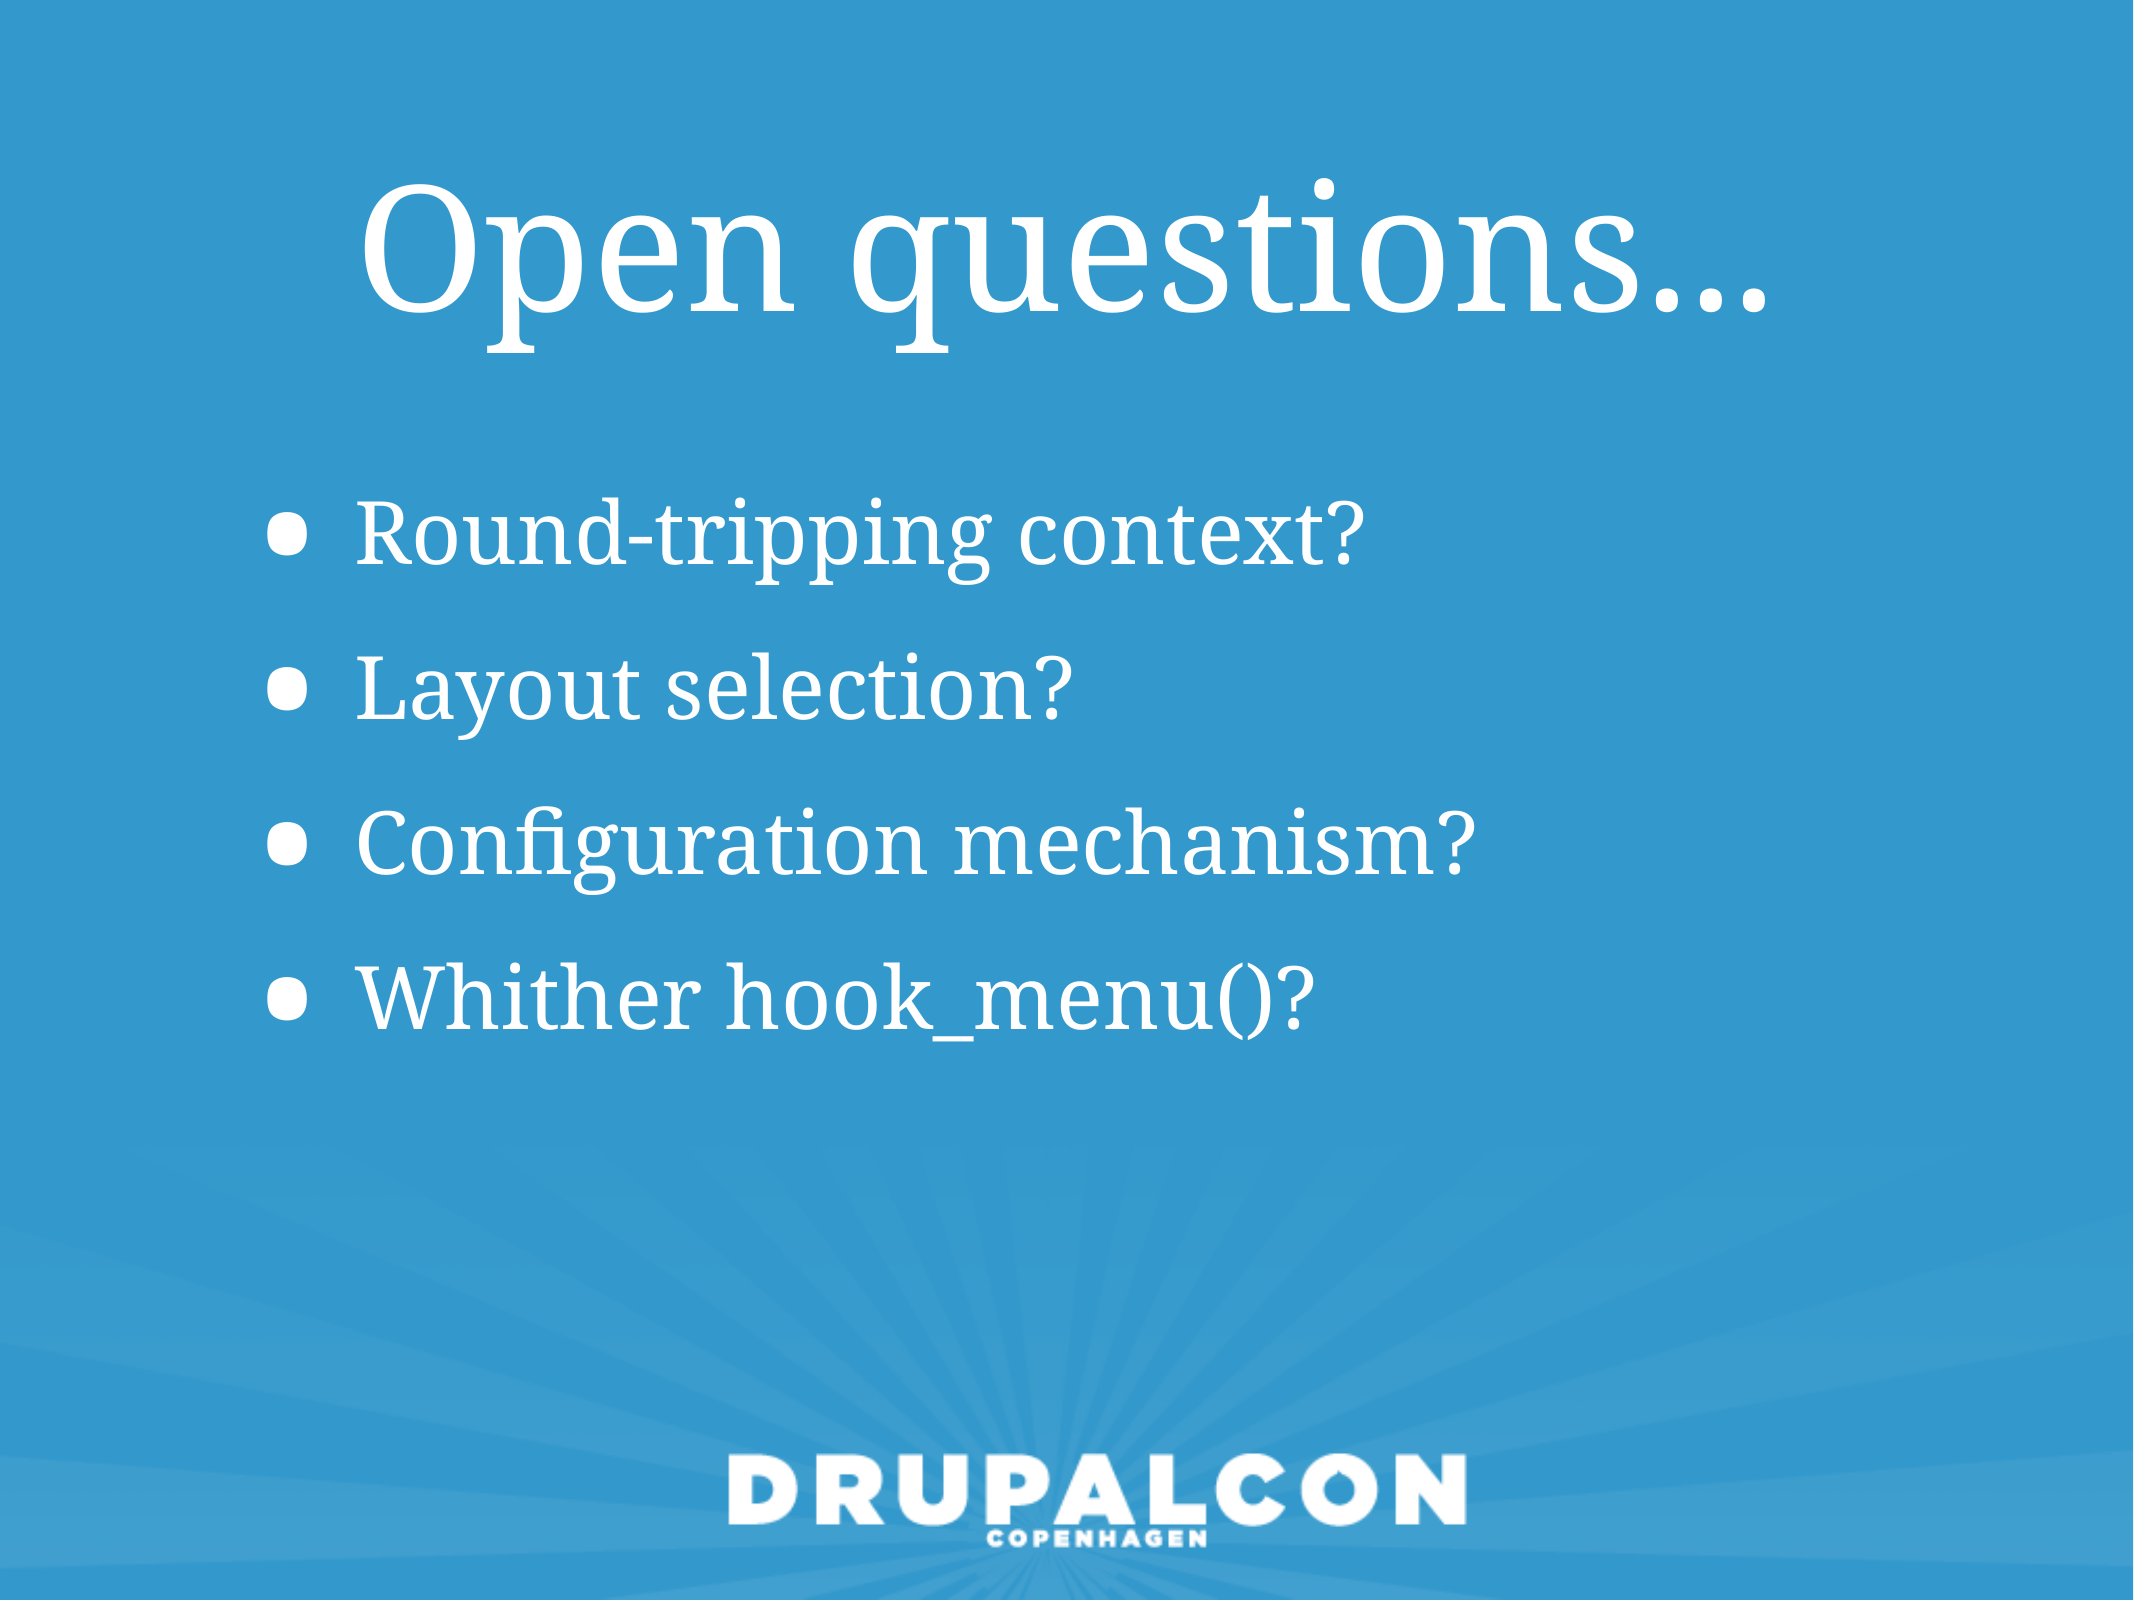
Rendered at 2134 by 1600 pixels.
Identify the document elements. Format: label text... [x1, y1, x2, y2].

list Round-tripping context? Layout selection? Configuration mechanism? Whither hook_menu()? [208, 224, 1925, 1300]
title Open questions... [208, 22, 1925, 224]
picture [0, 0, 2134, 1600]
